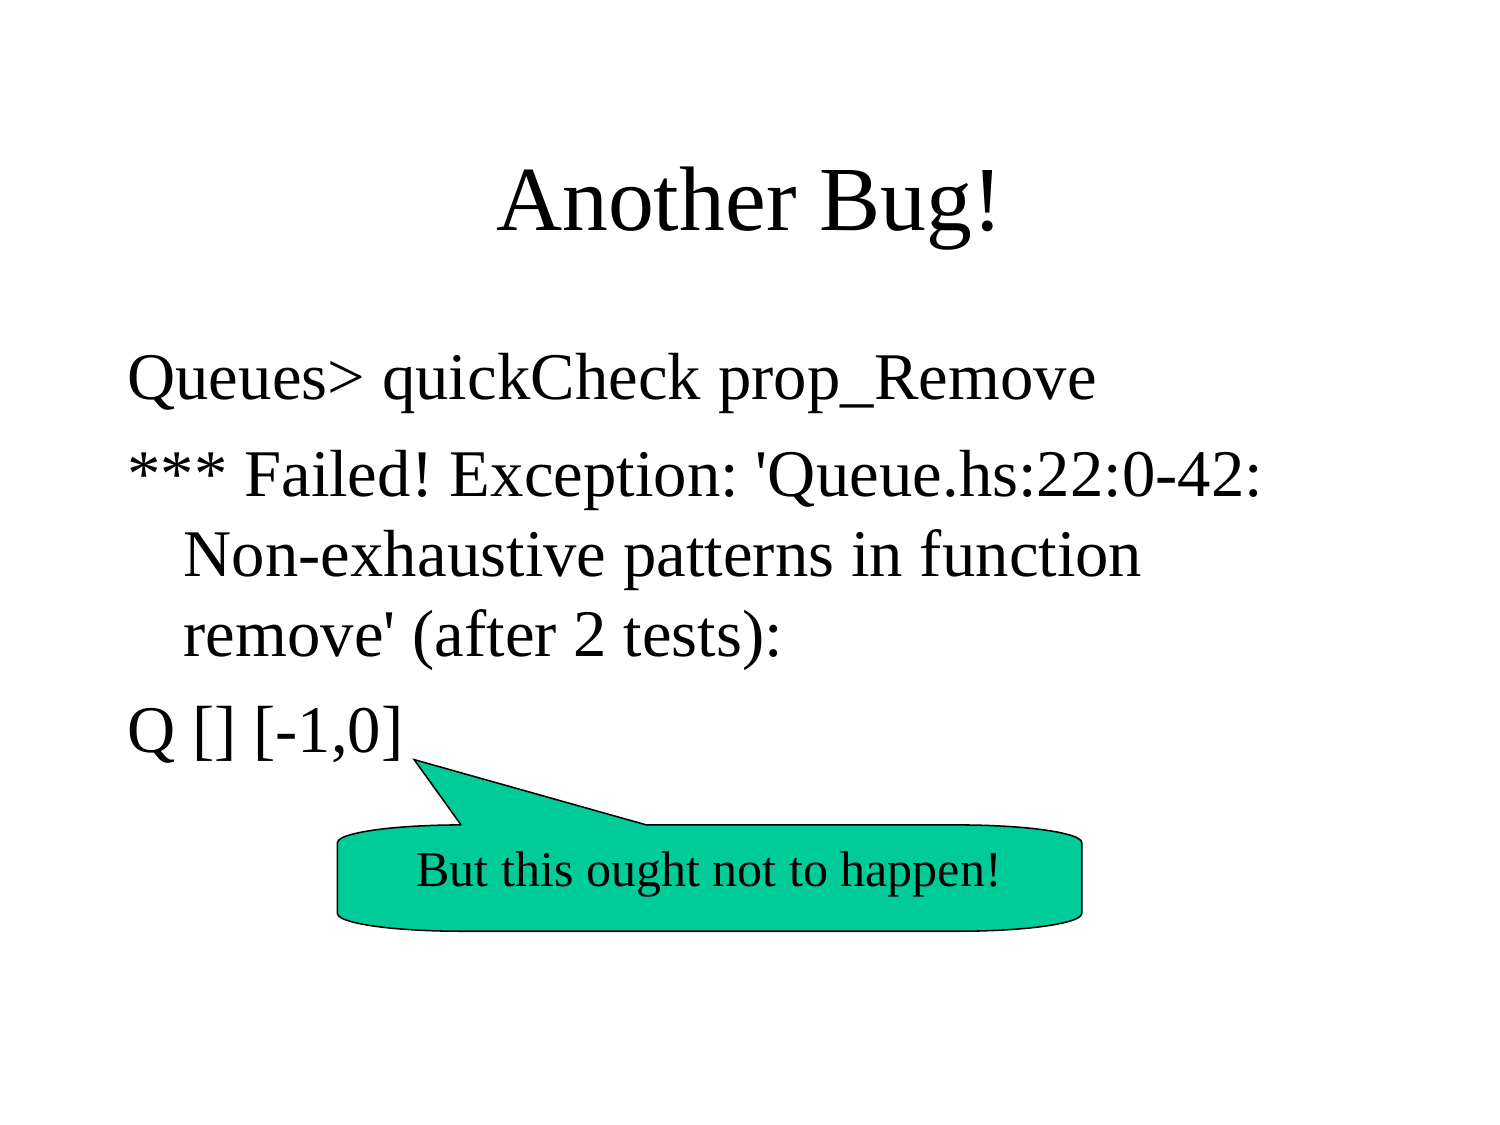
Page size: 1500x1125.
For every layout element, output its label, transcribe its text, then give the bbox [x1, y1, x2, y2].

text_box But this ought not to happen! [337, 759, 1082, 932]
list Queues> quickCheck prop_Remove *** Failed! Exception: 'Queue.hs:22:0-42: Non-exhaustive patterns in function remove' (after 2 tests): Q [] [-1,0] [112, 324, 1388, 1000]
title Another Bug! [112, 99, 1388, 288]
